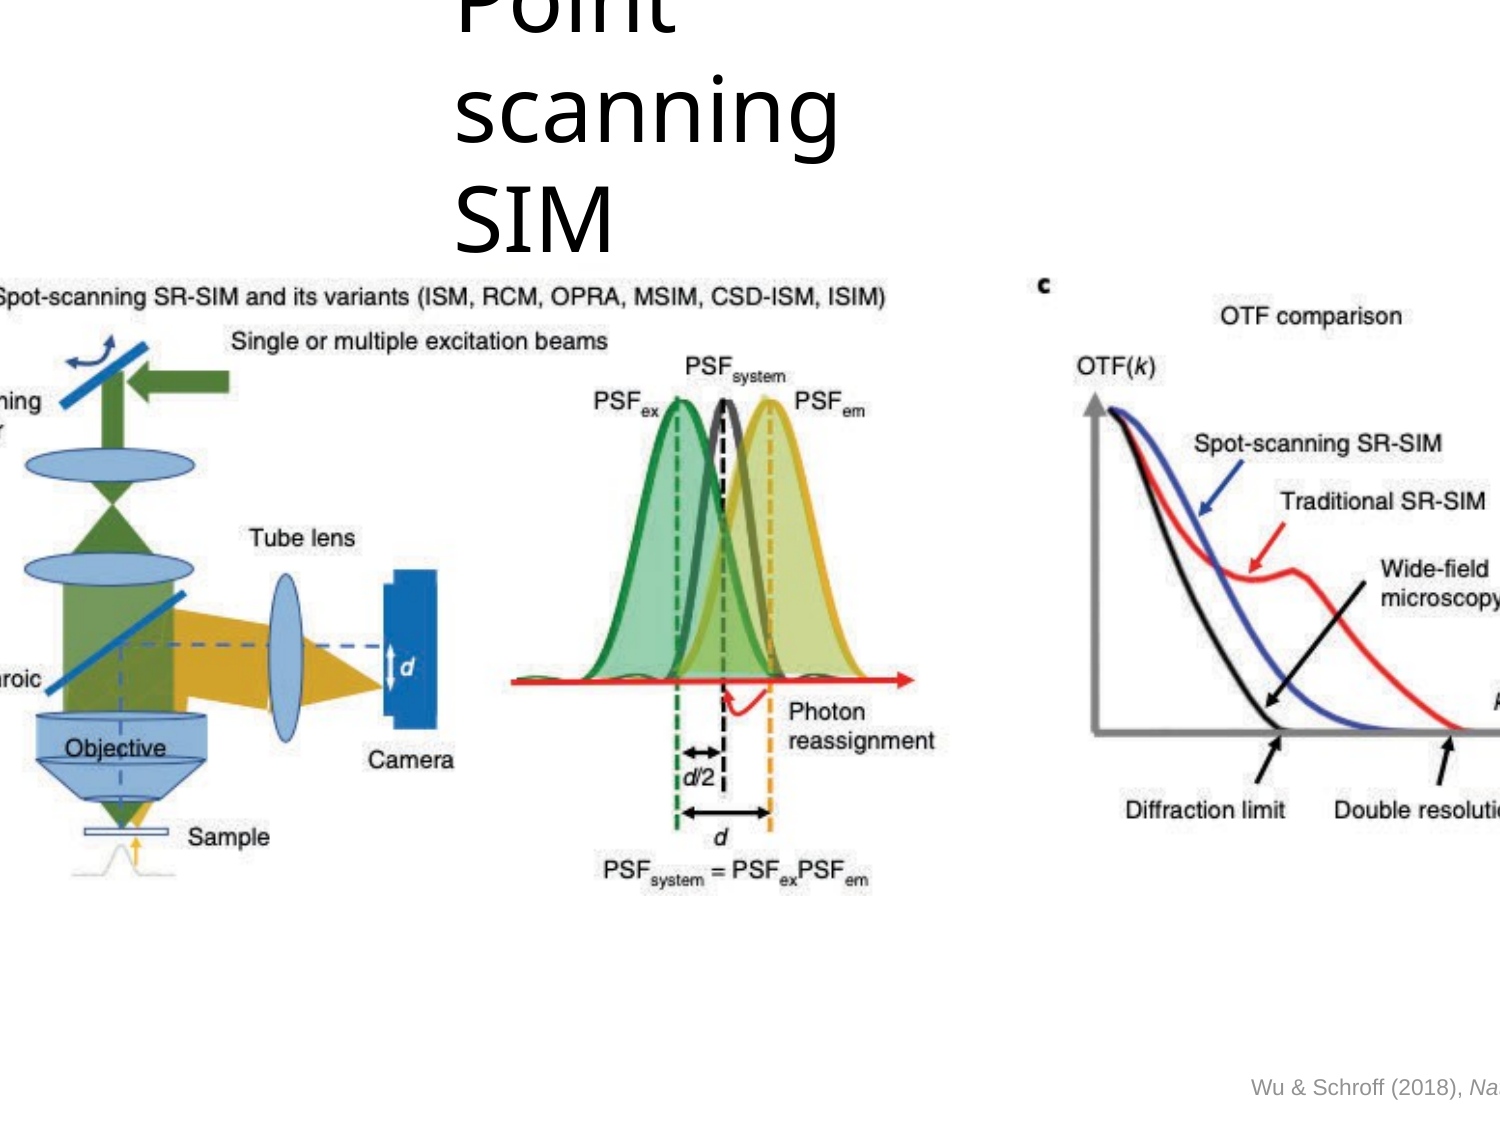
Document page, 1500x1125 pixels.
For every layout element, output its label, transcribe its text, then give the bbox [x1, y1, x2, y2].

text_box Wu & Schroff (2018), Nat Methods [1249, 1070, 1500, 1100]
picture [0, 263, 1500, 896]
title Point scanning SIM [0, 0, 880, 273]
